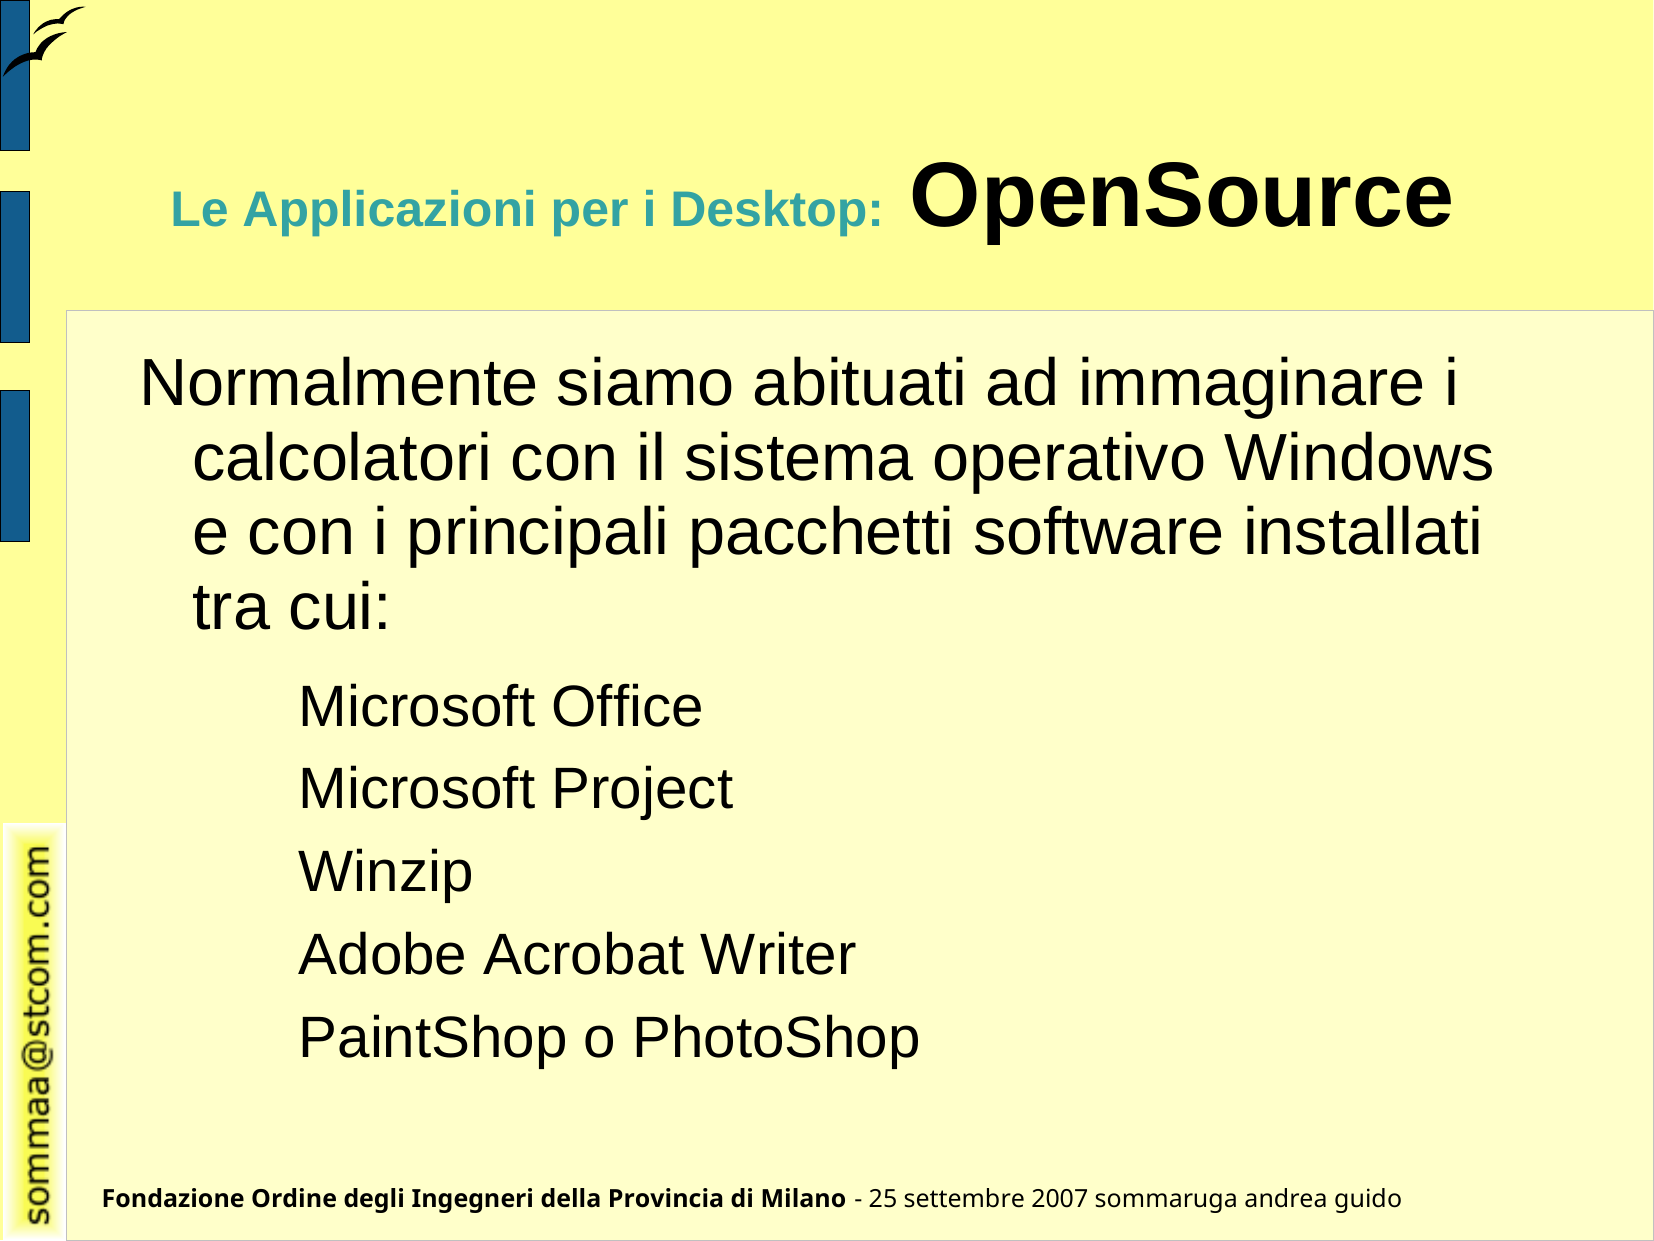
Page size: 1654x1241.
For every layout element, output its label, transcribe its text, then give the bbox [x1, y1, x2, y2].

title Le Applicazioni per i Desktop: OpenSource [121, 91, 1534, 299]
picture [3, 823, 66, 1241]
list Normalmente siamo abituati ad immaginare i calcolatori con il sistema operativo Windows e con i principali pacchetti software installati tra cui: Microsoft Office Microsoft Project Winzip Adobe Acrobat Writer PaintShop o PhotoShop [121, 344, 1534, 1151]
